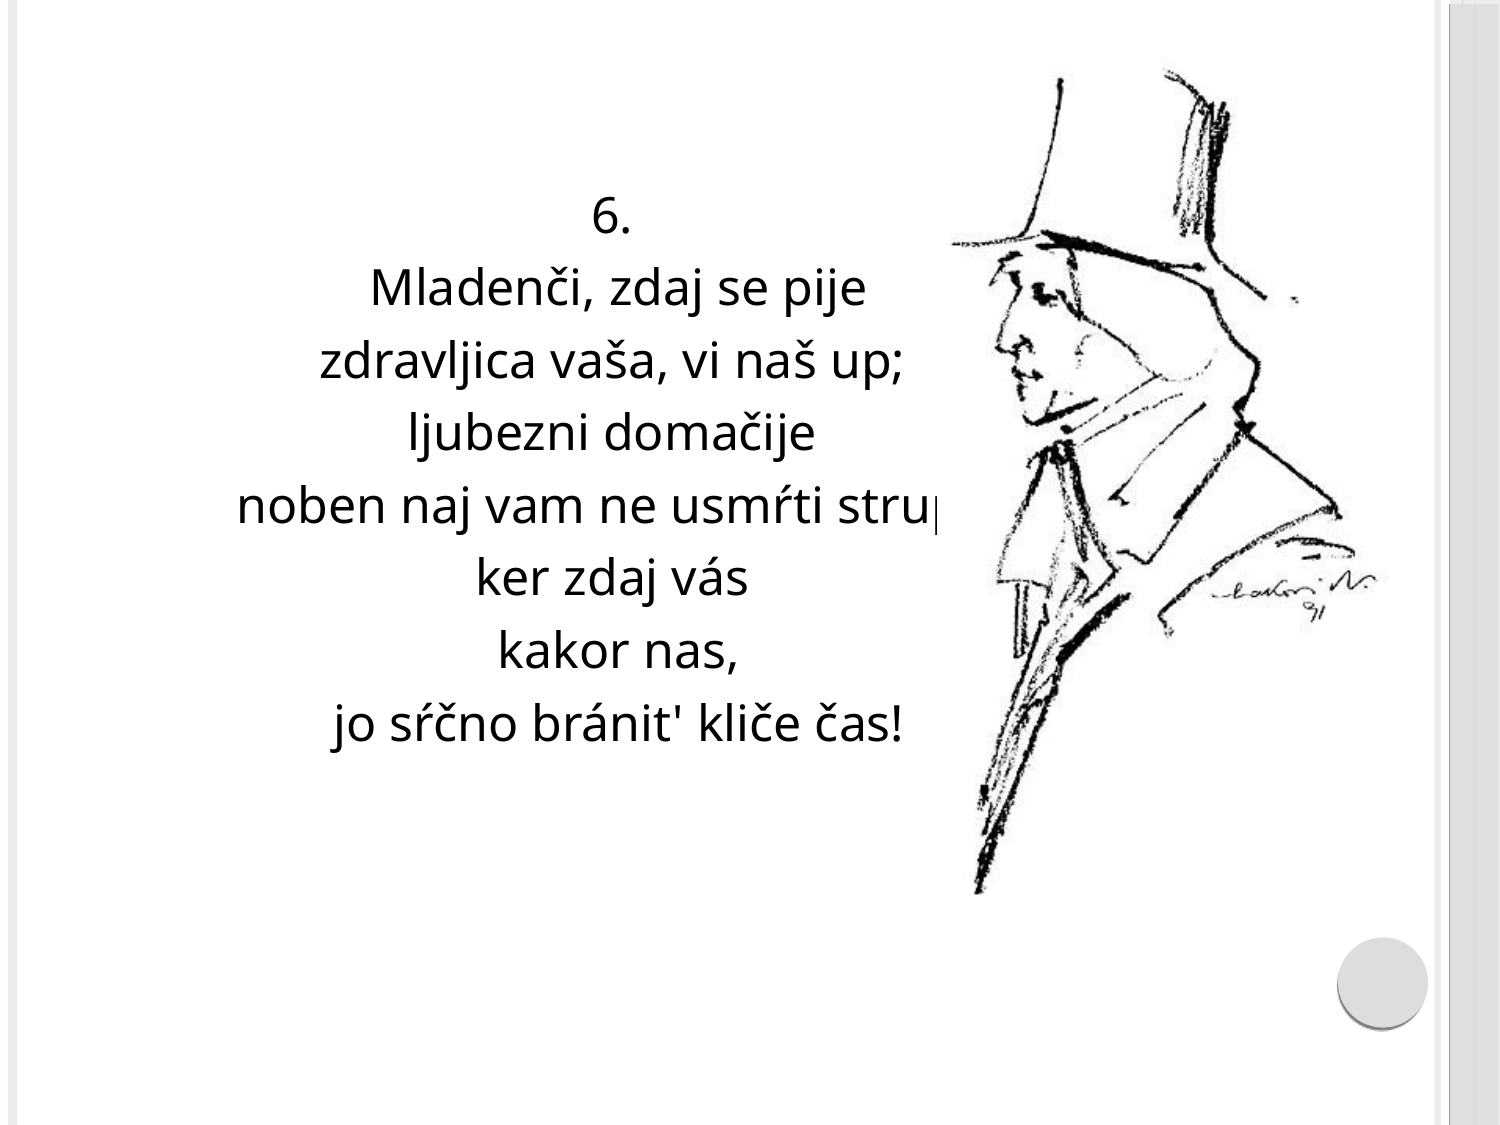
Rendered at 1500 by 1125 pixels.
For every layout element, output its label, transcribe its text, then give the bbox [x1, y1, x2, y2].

picture [937, 58, 1399, 918]
list 6. Mladenči, zdaj se pije zdravljica vaša, vi naš up; ljubezni domačije noben naj vam ne usmŕti strup; ker zdaj vás kakor nas, jo sŕčno bránit' kliče čas! [0, 175, 1225, 976]
